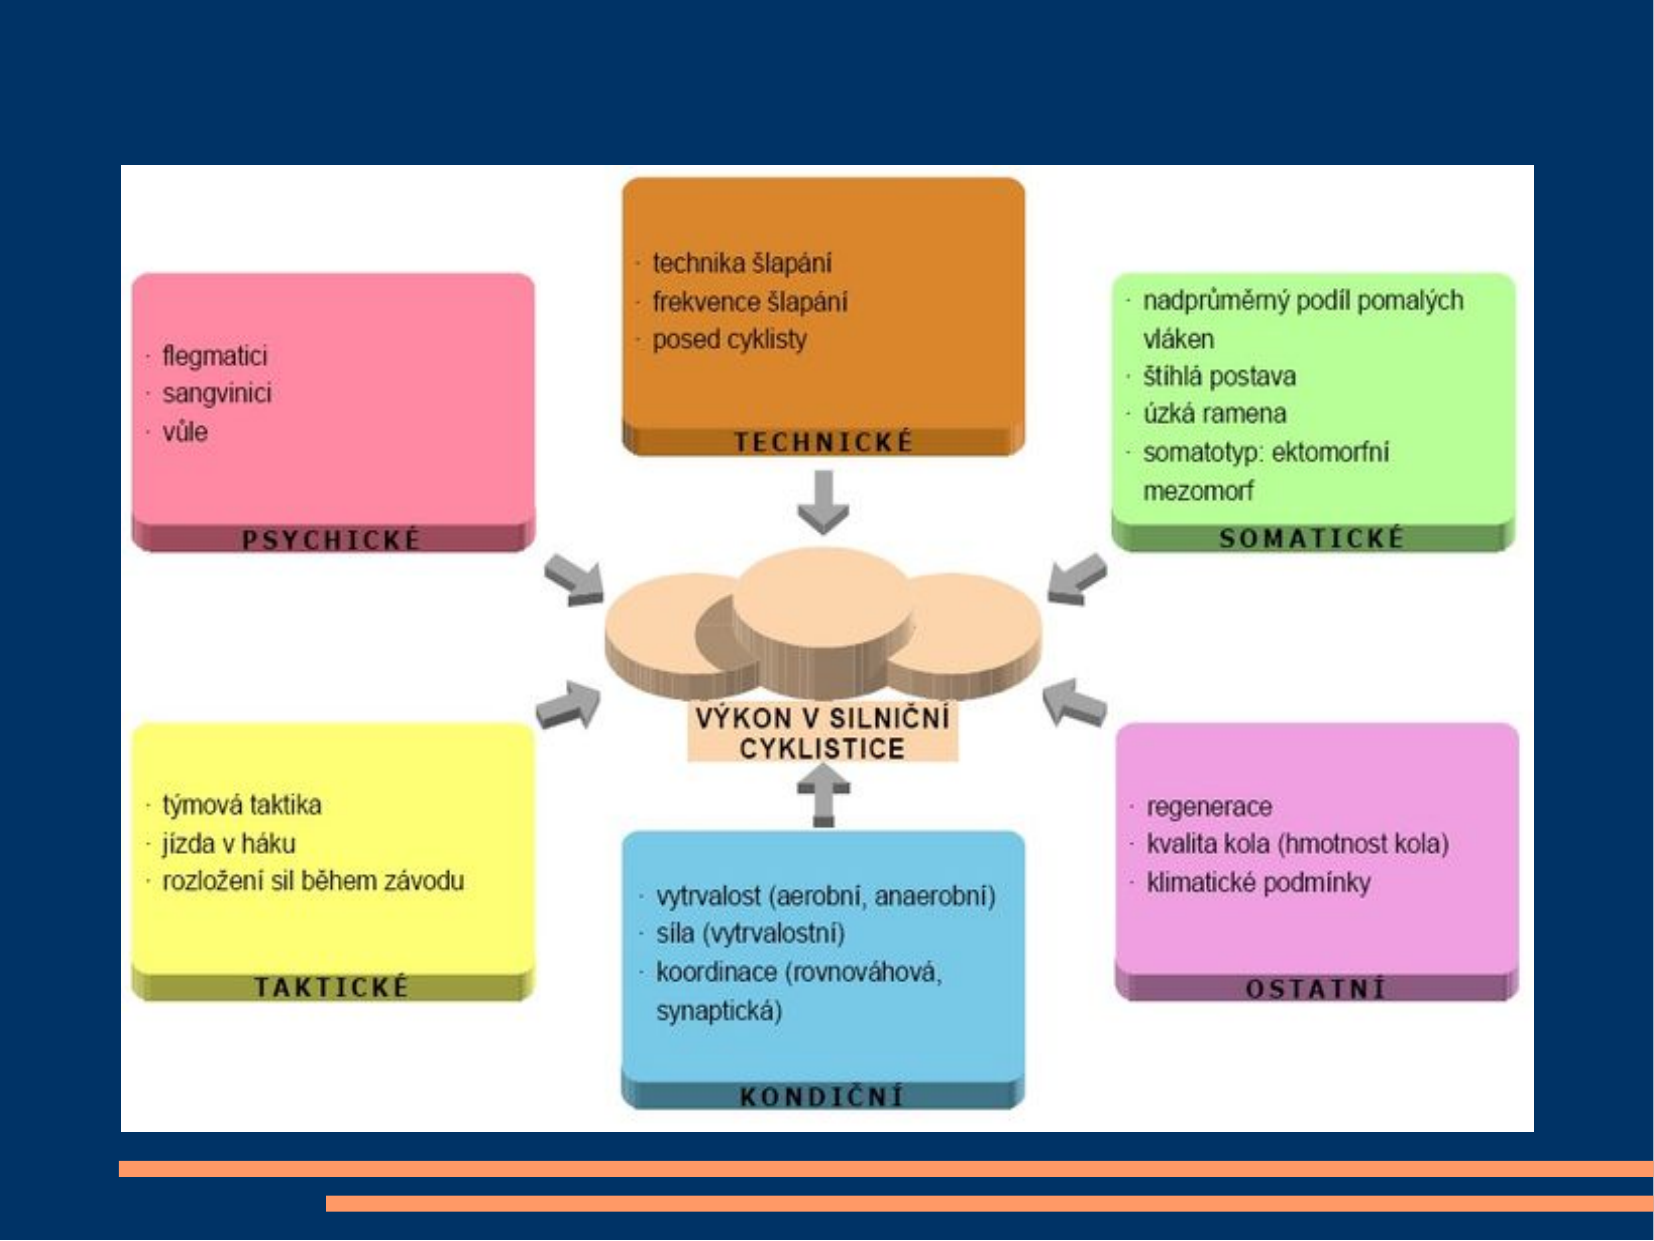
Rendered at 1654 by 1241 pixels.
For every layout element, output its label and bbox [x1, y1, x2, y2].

picture [121, 165, 1534, 1132]
